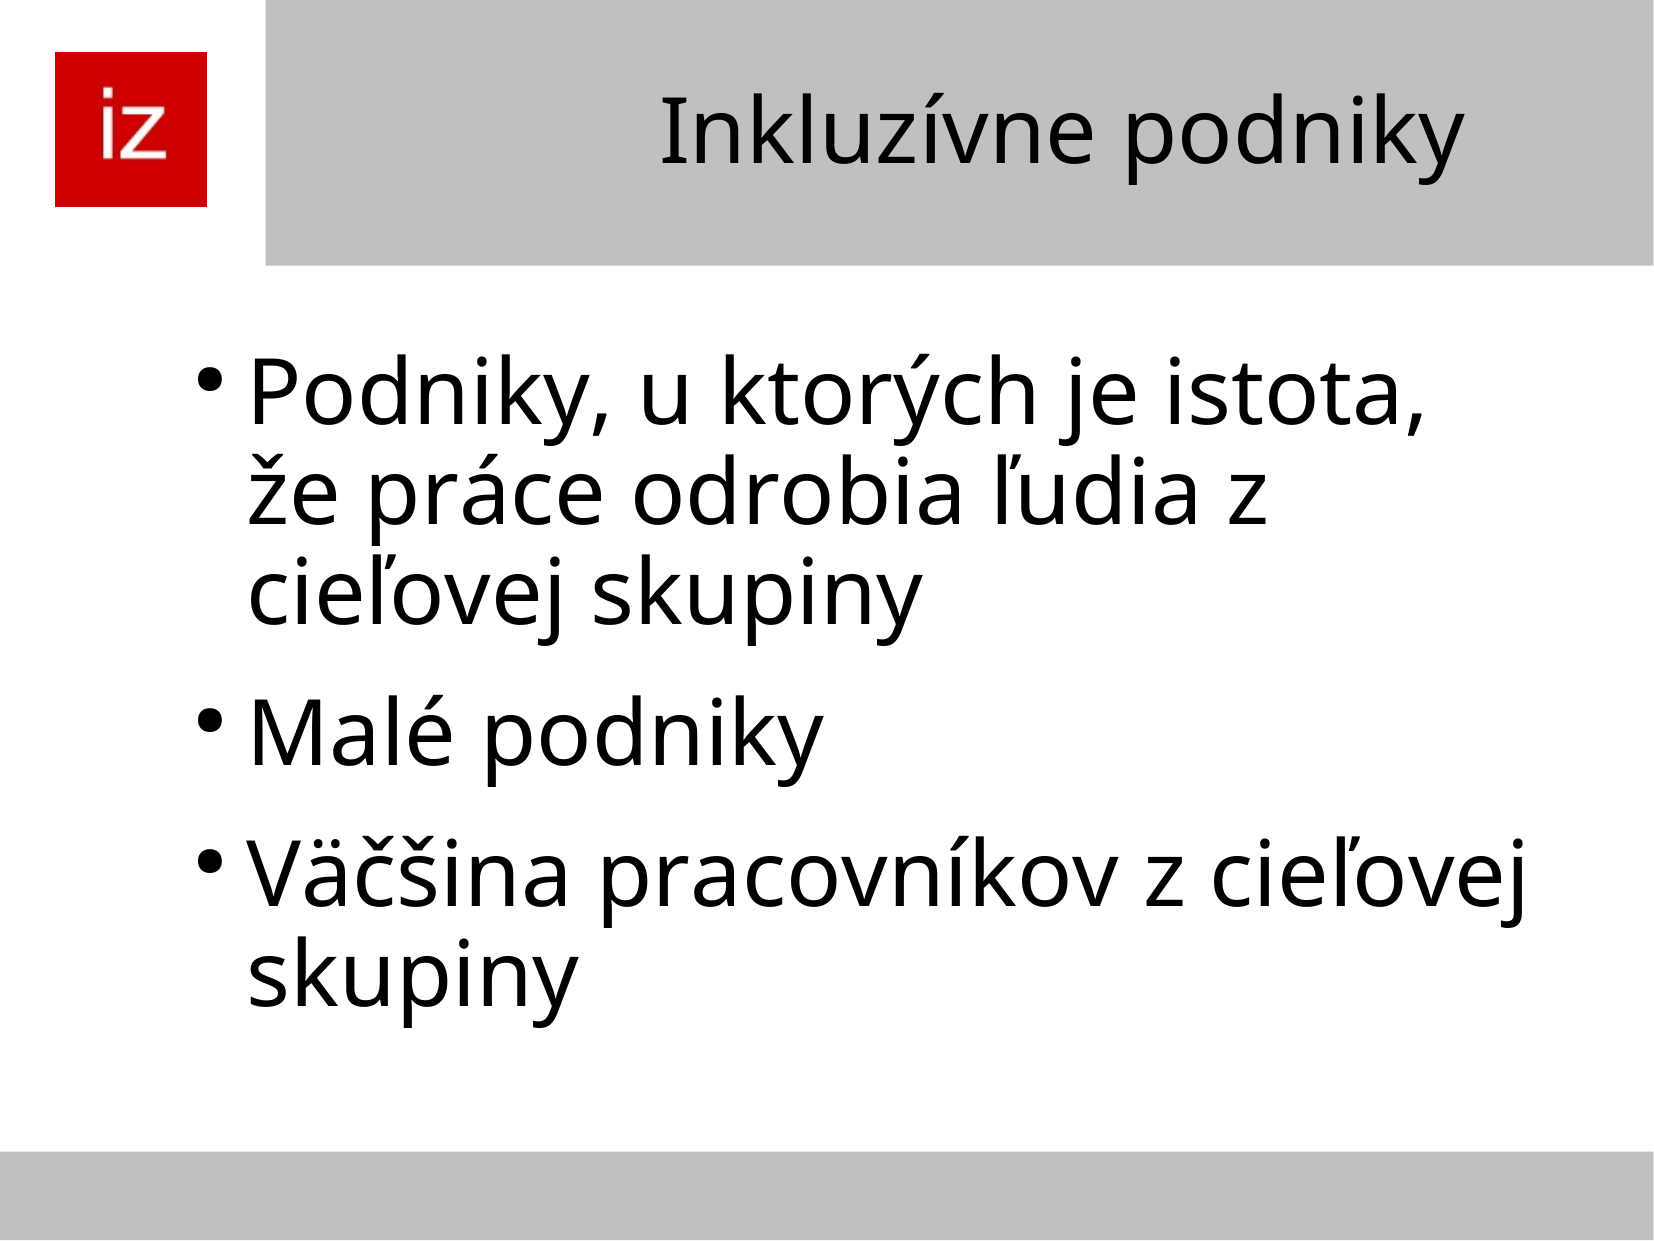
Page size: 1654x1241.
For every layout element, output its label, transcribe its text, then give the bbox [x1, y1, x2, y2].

list Podniky, u ktorých je istota, že práce odrobia ľudia z cieľovej skupiny Malé podniky Väčšina pracovníkov z cieľovej skupiny [121, 344, 1533, 1126]
title Inkluzívne podniky [561, 29, 1565, 237]
picture [55, 52, 207, 207]
